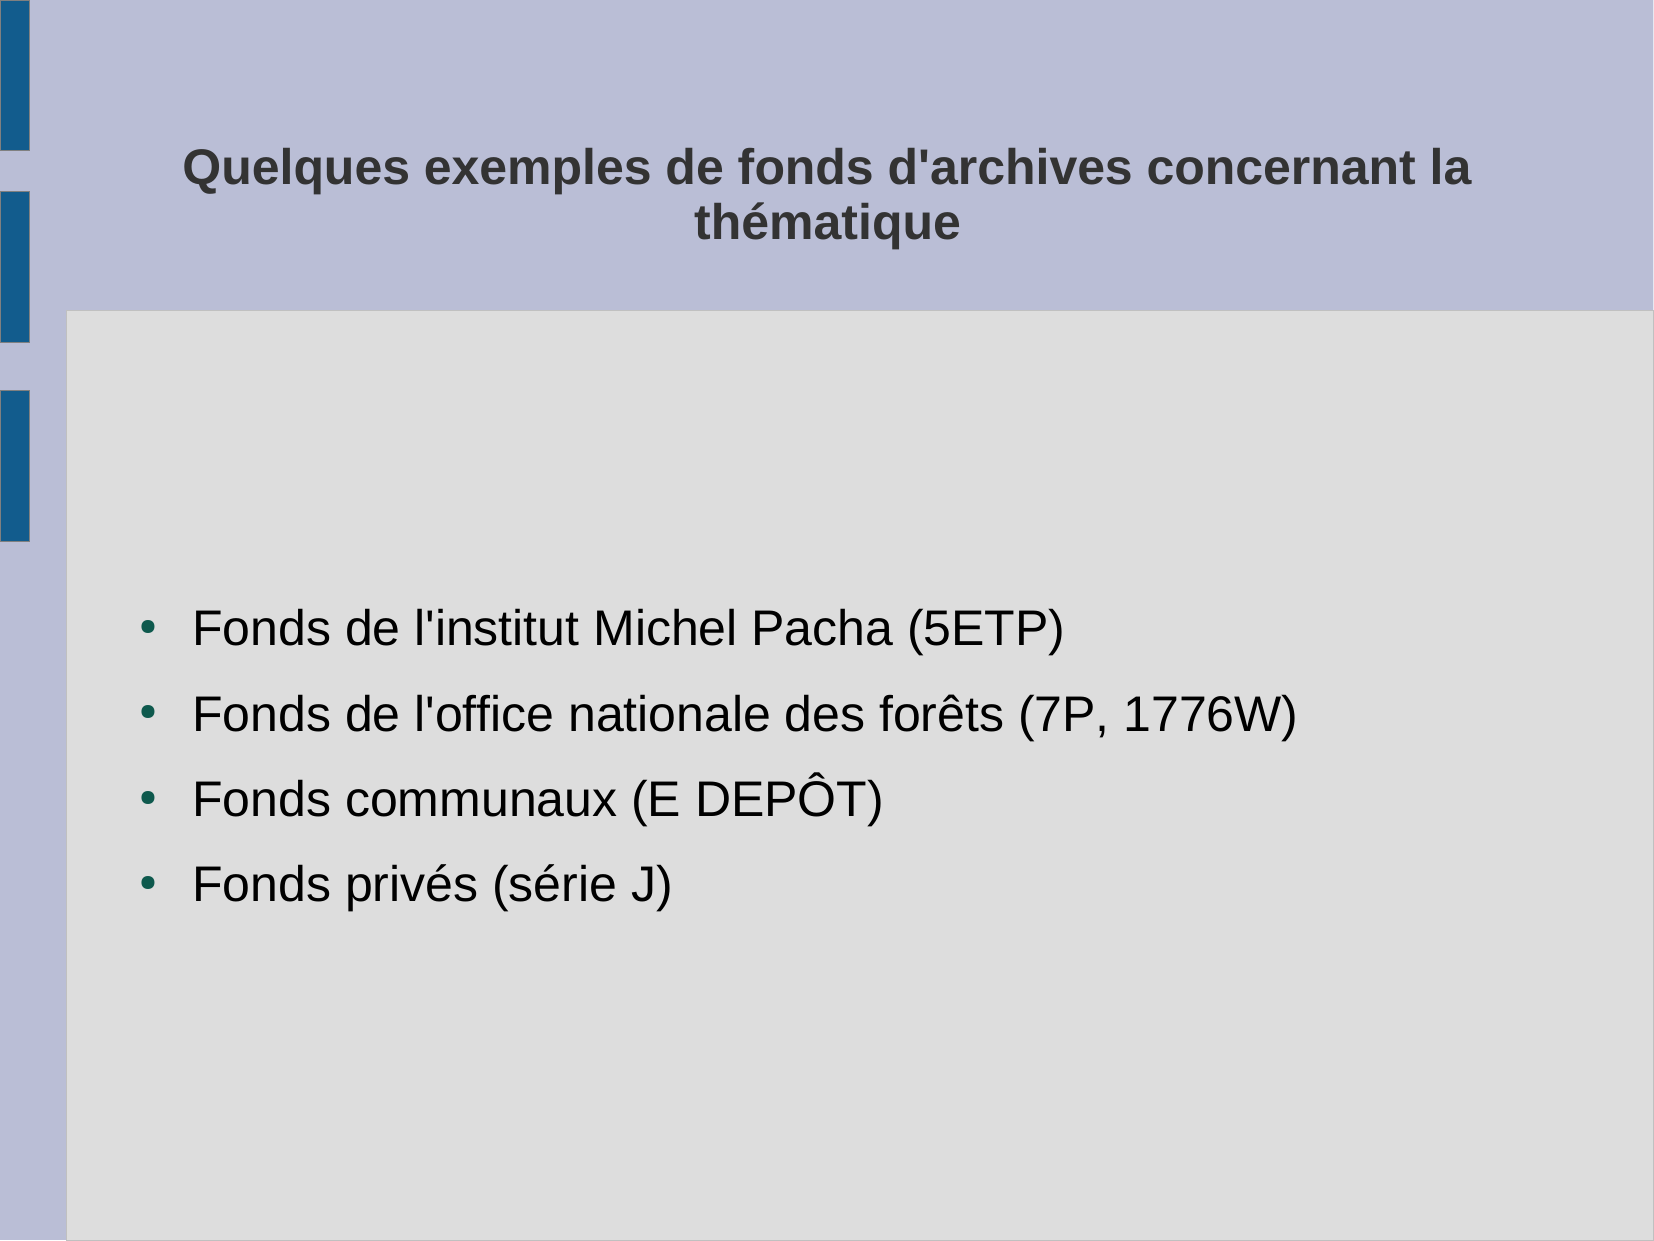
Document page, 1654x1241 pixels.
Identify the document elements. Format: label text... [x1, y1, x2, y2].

title Quelques exemples de fonds d'archives concernant la thématique [121, 91, 1534, 299]
list Fonds de l'institut Michel Pacha (5ETP) Fonds de l'office nationale des forêts (7P, 1776W) Fonds communaux (E DEPÔT) Fonds privés (série J) [121, 344, 1534, 1127]
